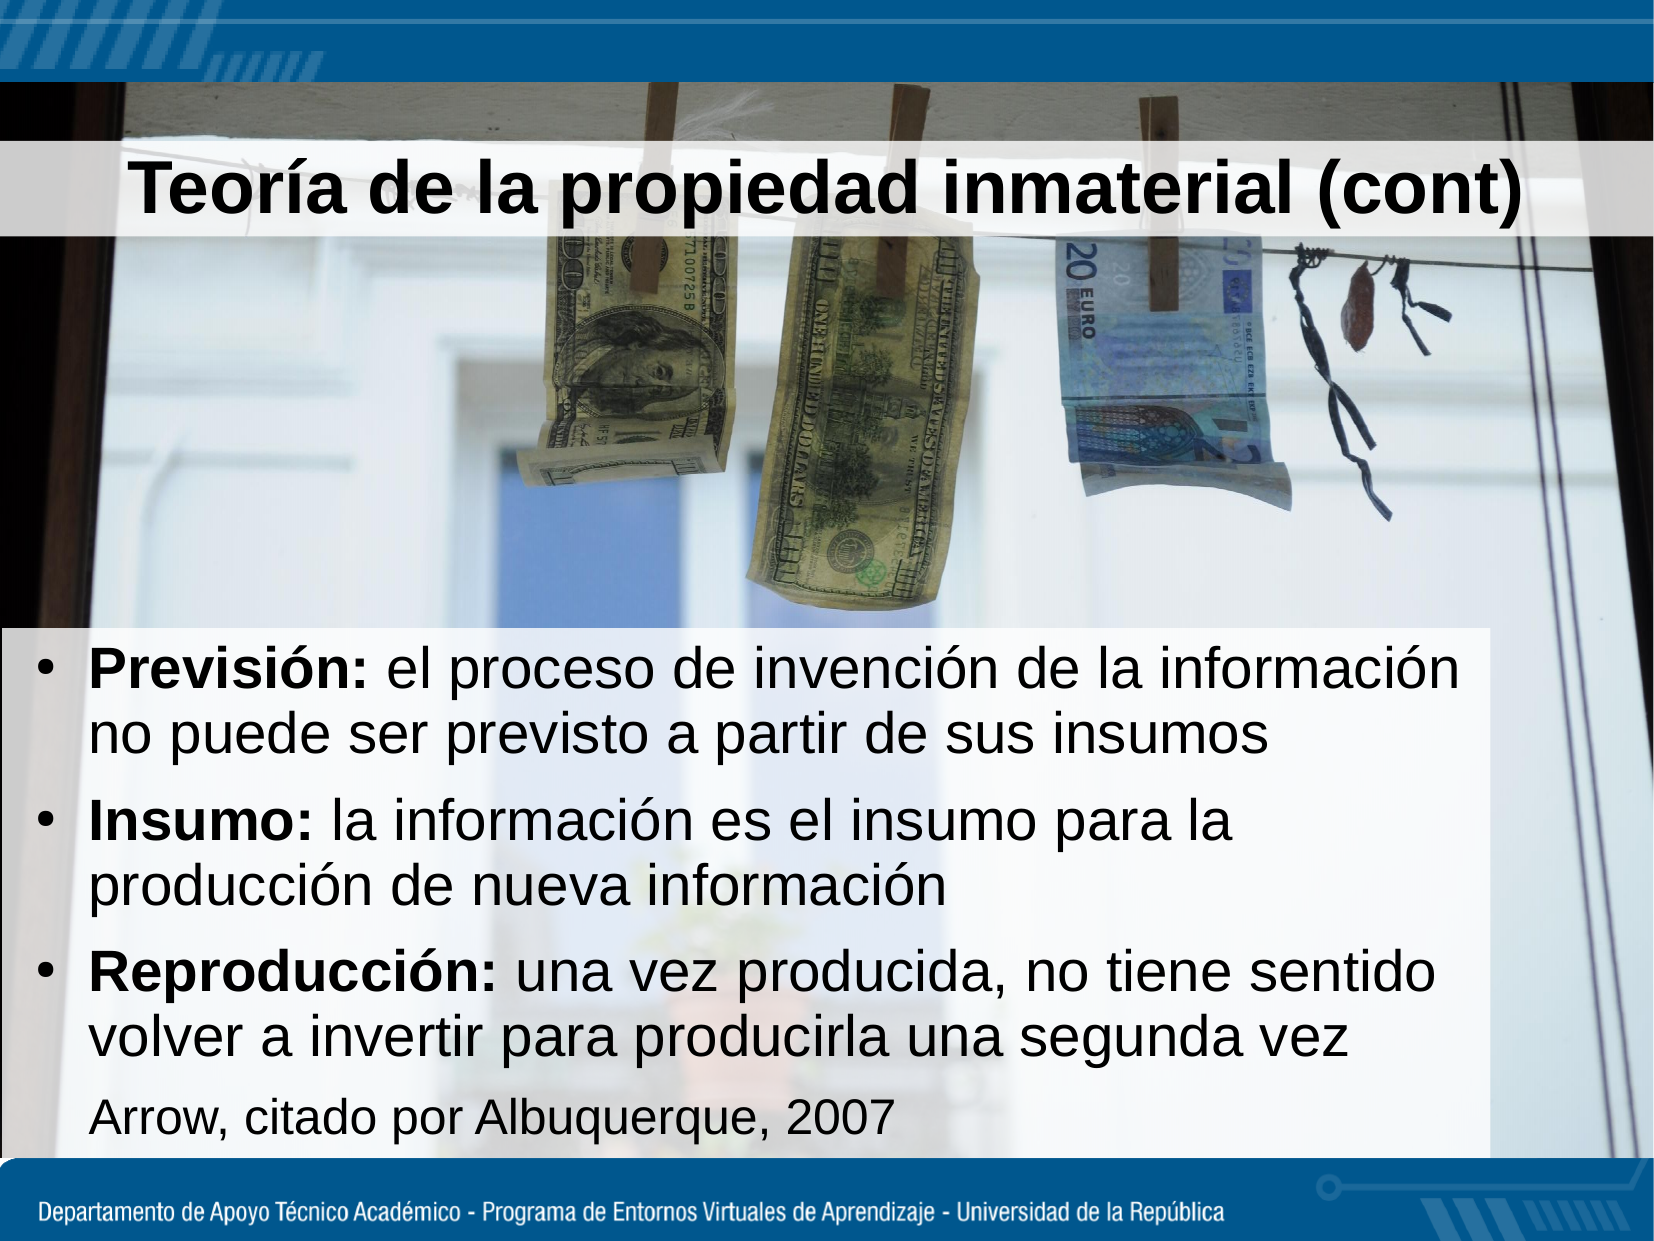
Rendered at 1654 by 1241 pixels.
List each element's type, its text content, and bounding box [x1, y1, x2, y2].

text_box [1571, 140, 1654, 237]
picture [0, 237, 1654, 1241]
list Previsión: el proceso de invención de la información no puede ser previsto a partir de sus insumos Insumo: la información es el insumo para la producción de nueva información Reproducción: una vez producida, no tiene sentido volver a invertir para producirla una segunda vez Arrow, citado por Albuquerque, 2007 [17, 635, 1506, 1146]
text_box [2, 628, 1491, 1158]
text_box [0, 140, 82, 237]
title Teoría de la propiedad inmaterial (cont) [82, 118, 1571, 257]
picture [0, 0, 1654, 140]
